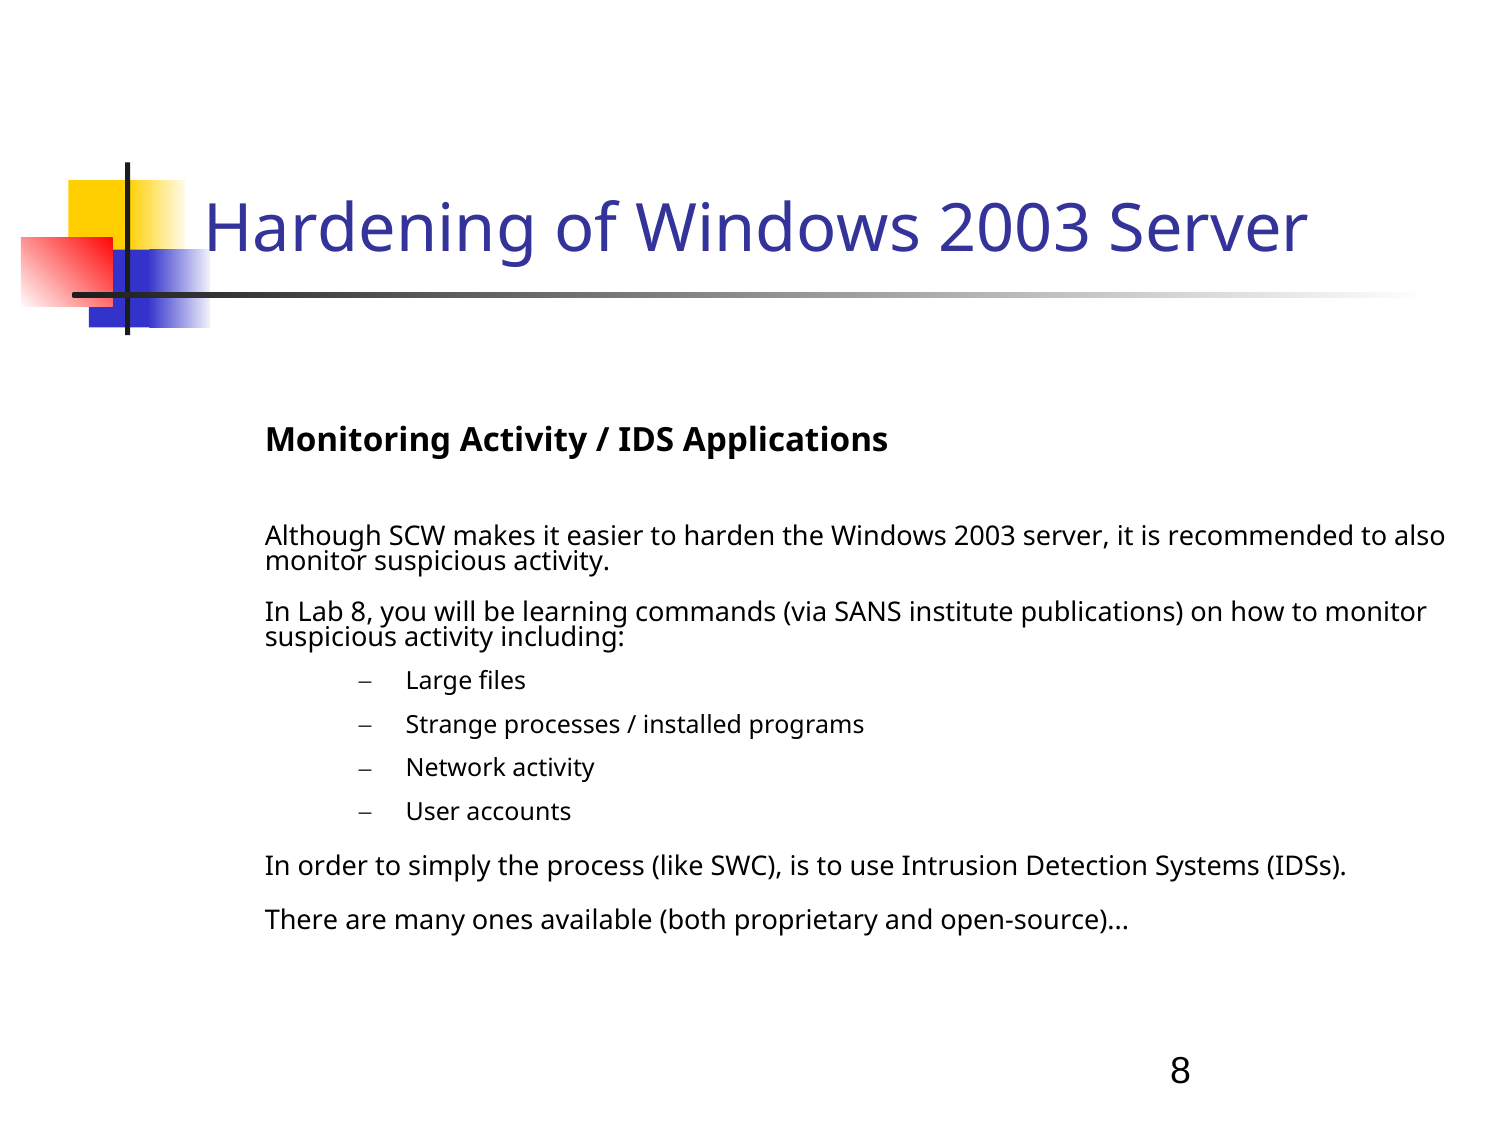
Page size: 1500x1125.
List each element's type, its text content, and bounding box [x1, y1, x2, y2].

list Monitoring Activity / IDS Applications Although SCW makes it easier to harden the Windows 2003 server, it is recommended to also monitor suspicious activity. In Lab 8, you will be learning commands (via SANS institute publications) on how to monitor suspicious activity including: Large files Strange processes / installed programs Network activity User accounts In order to simply the process (like SWC), is to use Intrusion Detection Systems (IDSs). There are many ones available (both proprietary and open-source)... [193, 331, 1469, 1007]
title Hardening of Windows 2003 Server [188, 35, 1468, 276]
